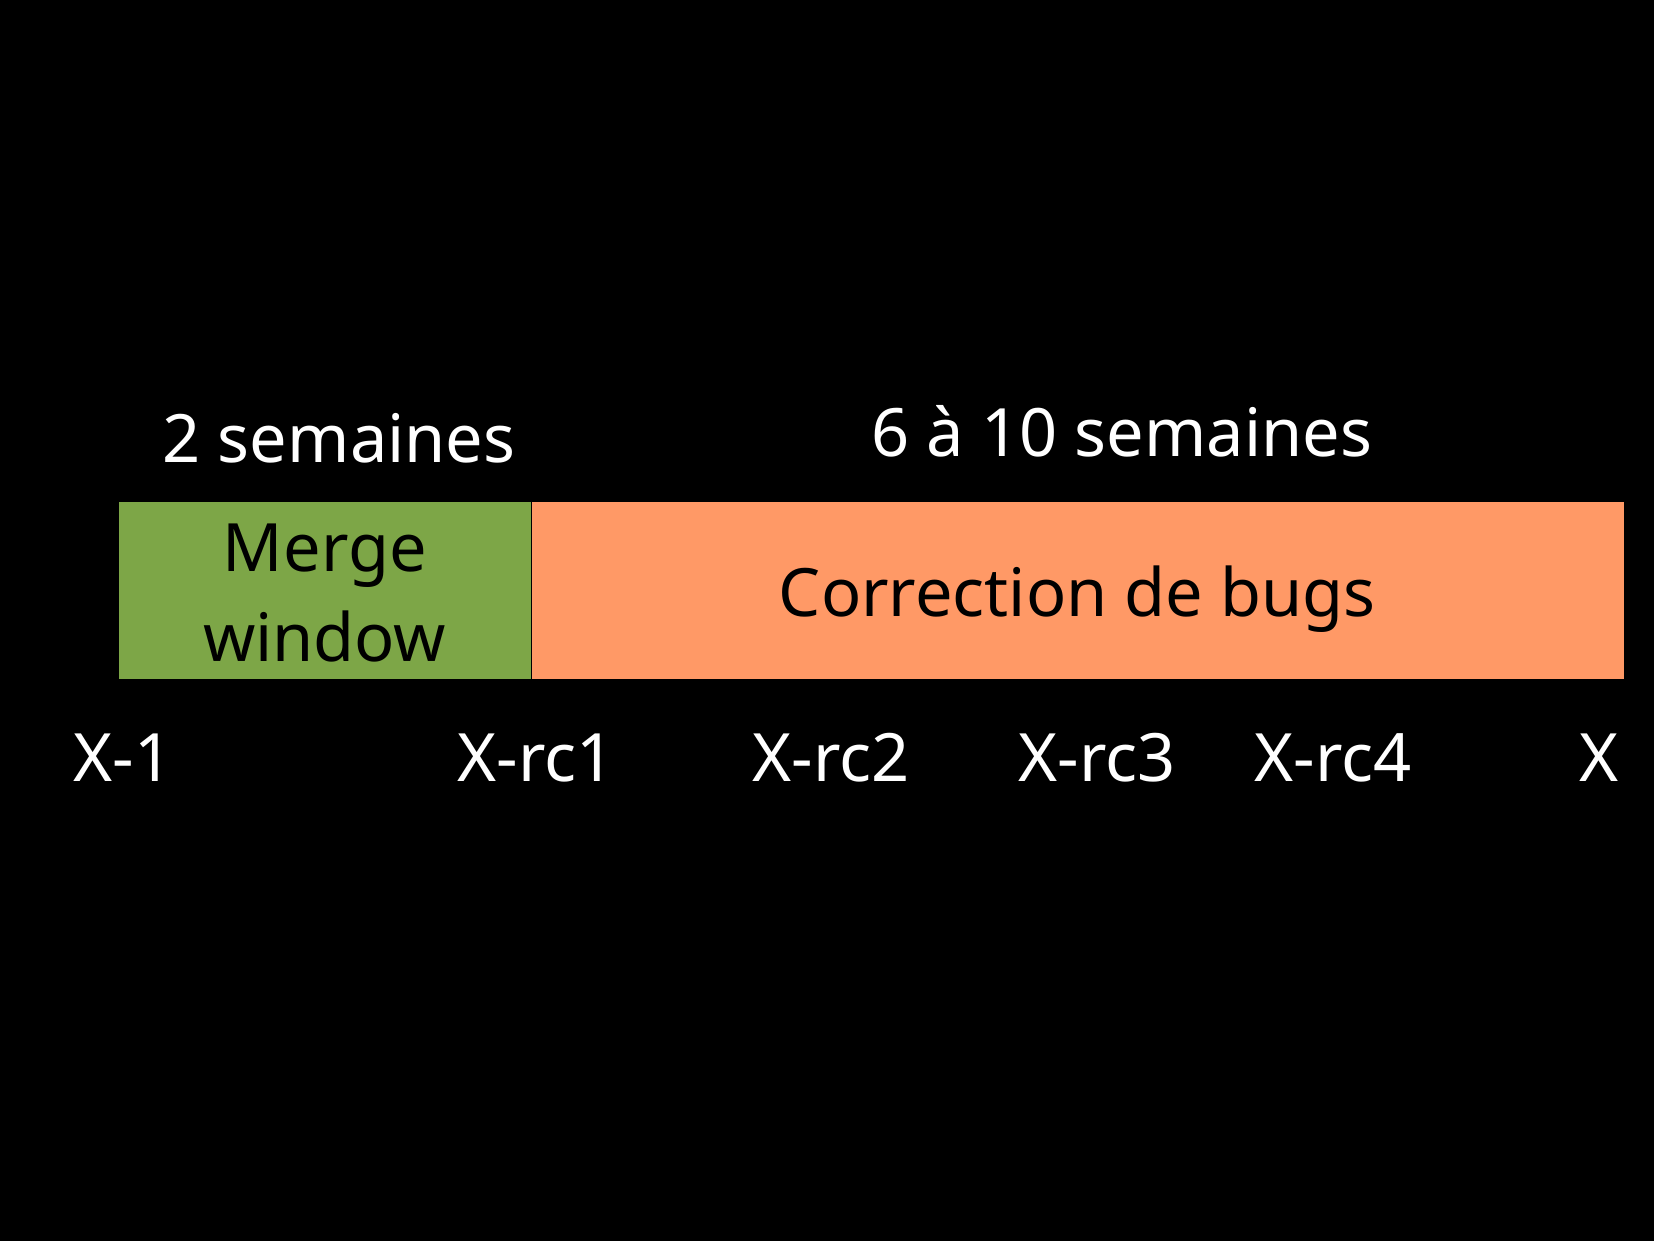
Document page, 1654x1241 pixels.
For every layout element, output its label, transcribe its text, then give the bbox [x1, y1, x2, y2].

text_box Merge window [118, 501, 531, 680]
text_box X [1564, 702, 1654, 798]
text_box Correction de bugs [531, 501, 1625, 680]
text_box X-rc2 [738, 702, 945, 798]
text_box X-rc4 [1240, 702, 1447, 798]
text_box 2 semaines [147, 383, 532, 479]
text_box X-1 [59, 702, 207, 798]
text_box X-rc3 [1003, 702, 1211, 798]
text_box 6 à 10 semaines [856, 377, 1418, 473]
text_box X-rc1 [442, 702, 650, 798]
